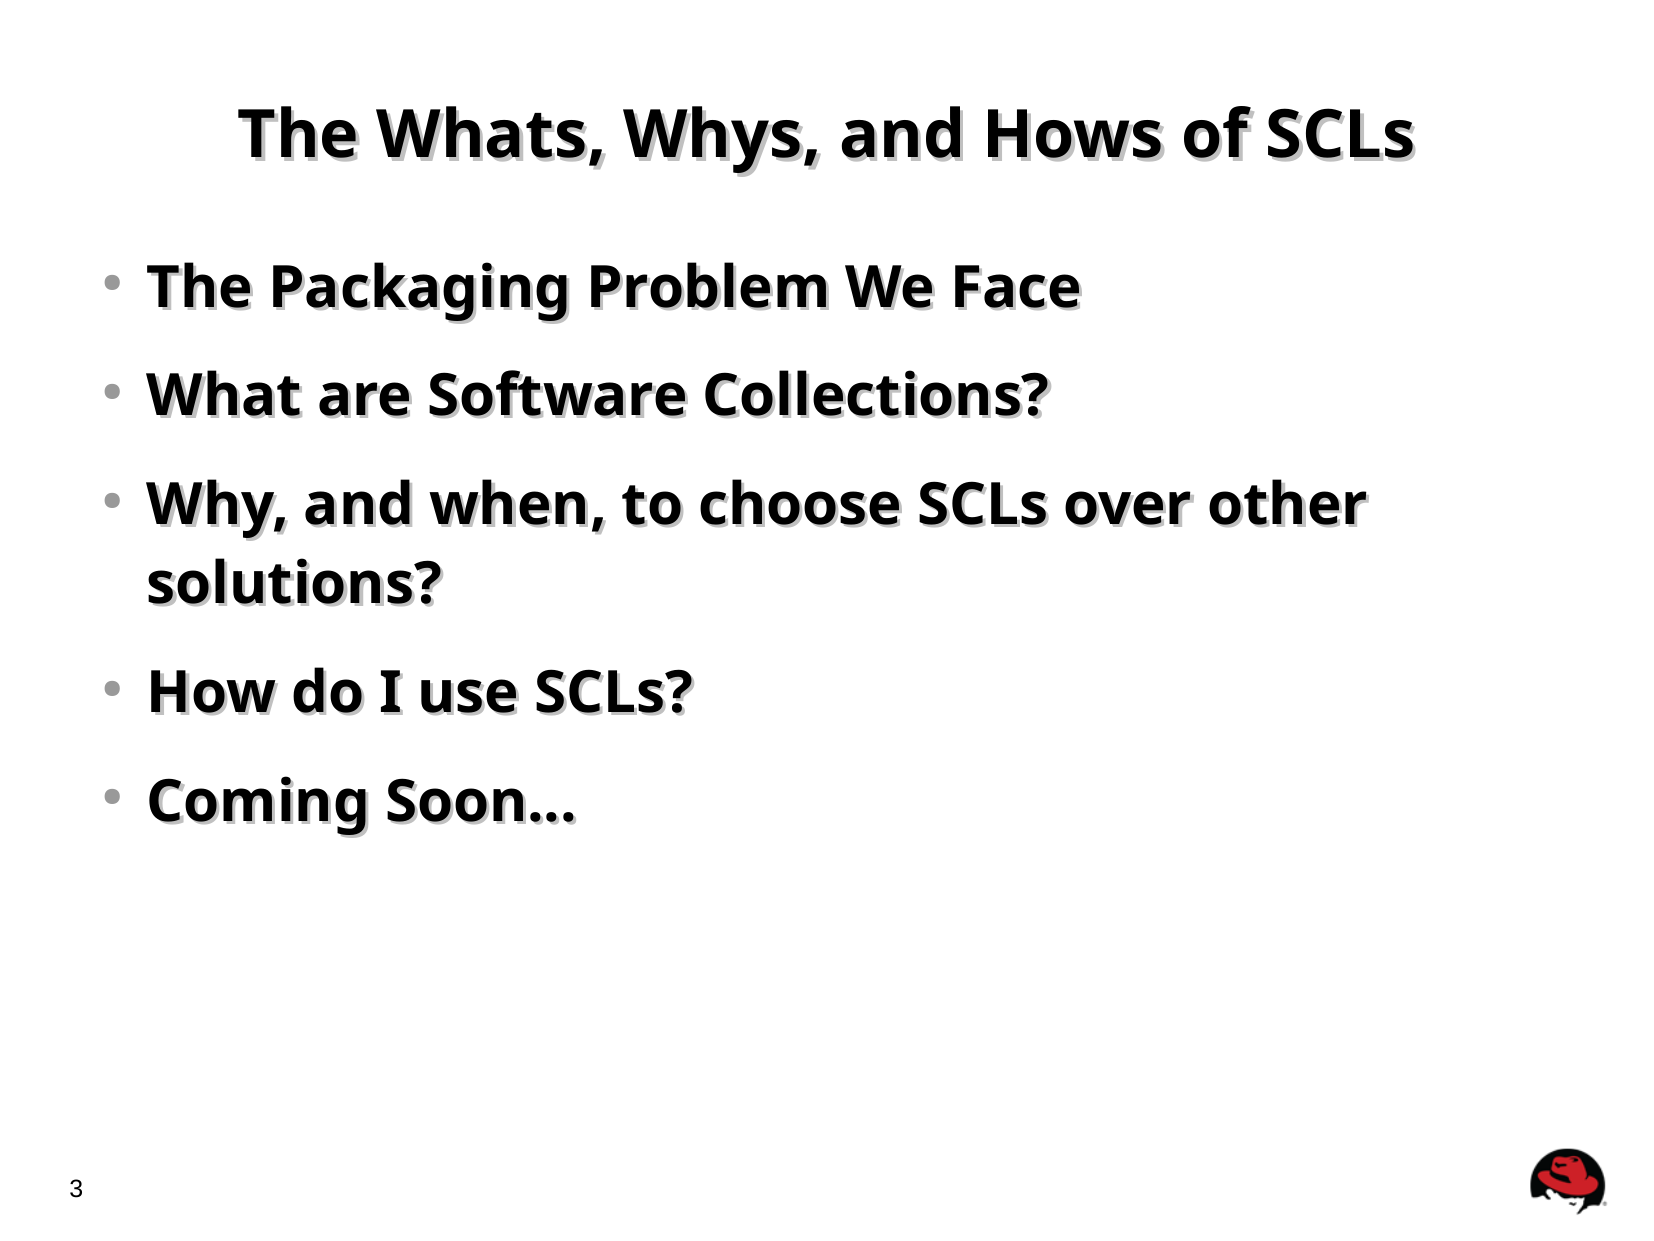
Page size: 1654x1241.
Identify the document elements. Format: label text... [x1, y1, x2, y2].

title The Whats, Whys, and Hows of SCLs [82, 37, 1571, 226]
list The Packaging Problem We Face What are Software Collections? Why, and when, to choose SCLs over other solutions? How do I use SCLs? Coming Soon... [86, 244, 1576, 1039]
picture [1529, 1146, 1613, 1224]
